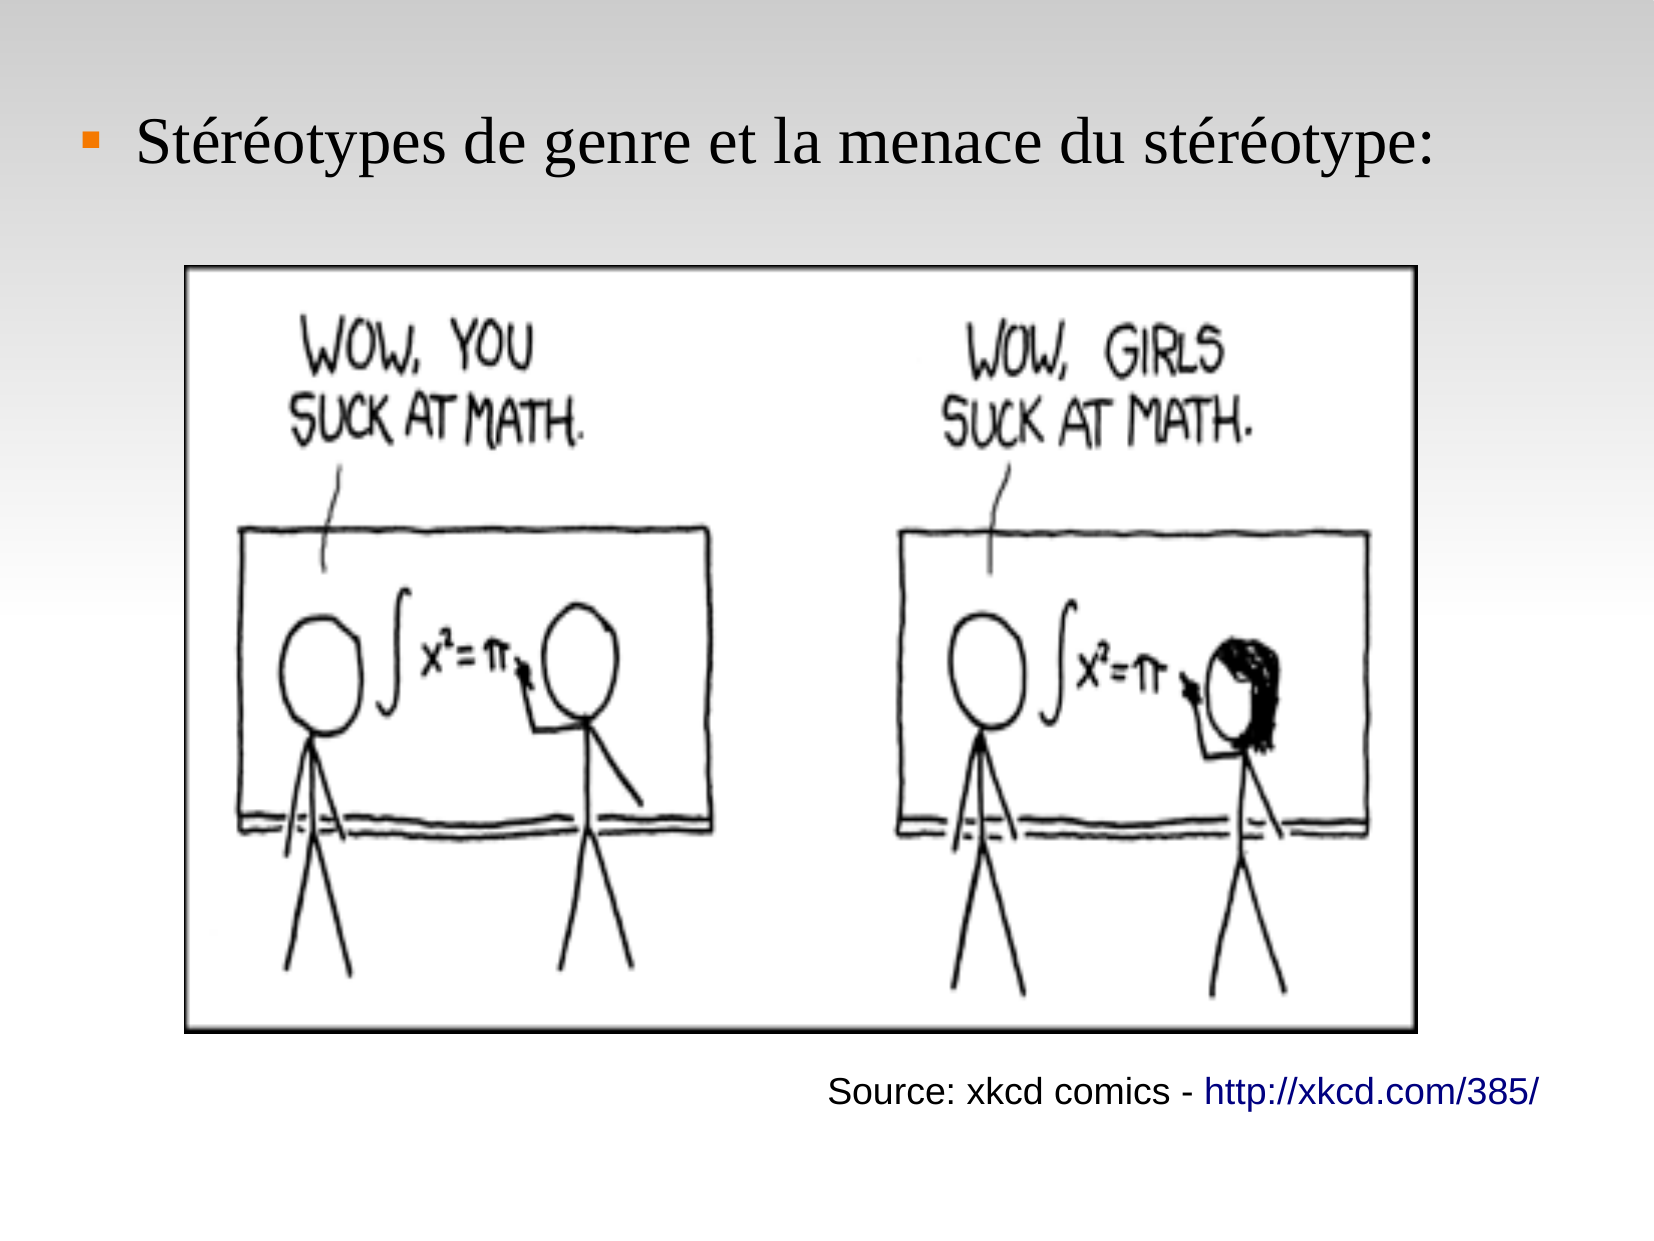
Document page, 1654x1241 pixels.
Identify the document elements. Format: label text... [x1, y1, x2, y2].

picture [184, 265, 1418, 1034]
list Stéréotypes de genre et la menace du stéréotype: [47, 104, 1536, 296]
text_box Source: xkcd comics - http://xkcd.com/385/ [118, 1062, 1565, 1120]
